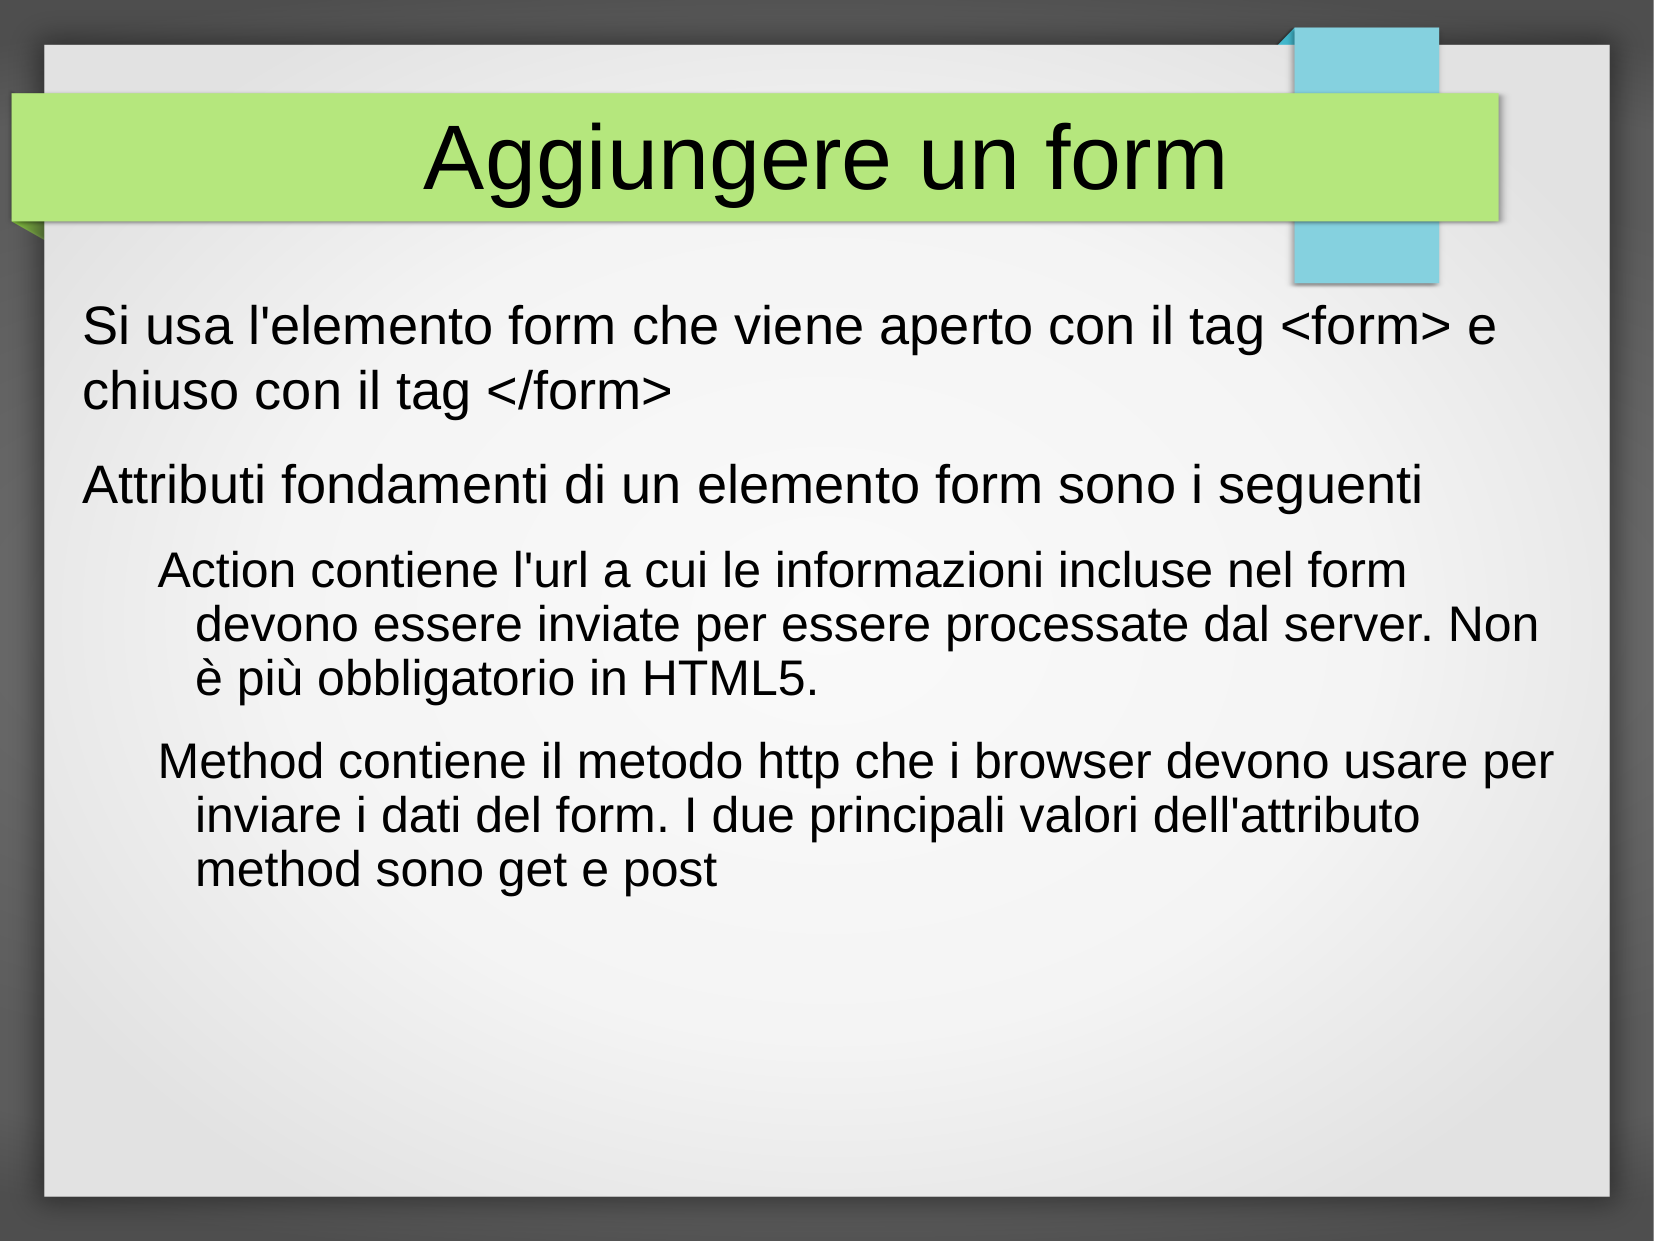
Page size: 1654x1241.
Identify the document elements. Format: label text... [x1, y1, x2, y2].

picture [0, 0, 1654, 1241]
title Aggiungere un form [82, 49, 1571, 257]
list Si usa l'elemento form che viene aperto con il tag <form> e chiuso con il tag </form> Attributi fondamenti di un elemento form sono i seguenti Action contiene l'url a cui le informazioni incluse nel form devono essere inviate per essere processate dal server. Non è più obbligatorio in HTML5. Method contiene il metodo http che i browser devono usare per inviare i dati del form. I due principali valori dell'attributo method sono get e post [82, 290, 1571, 1158]
